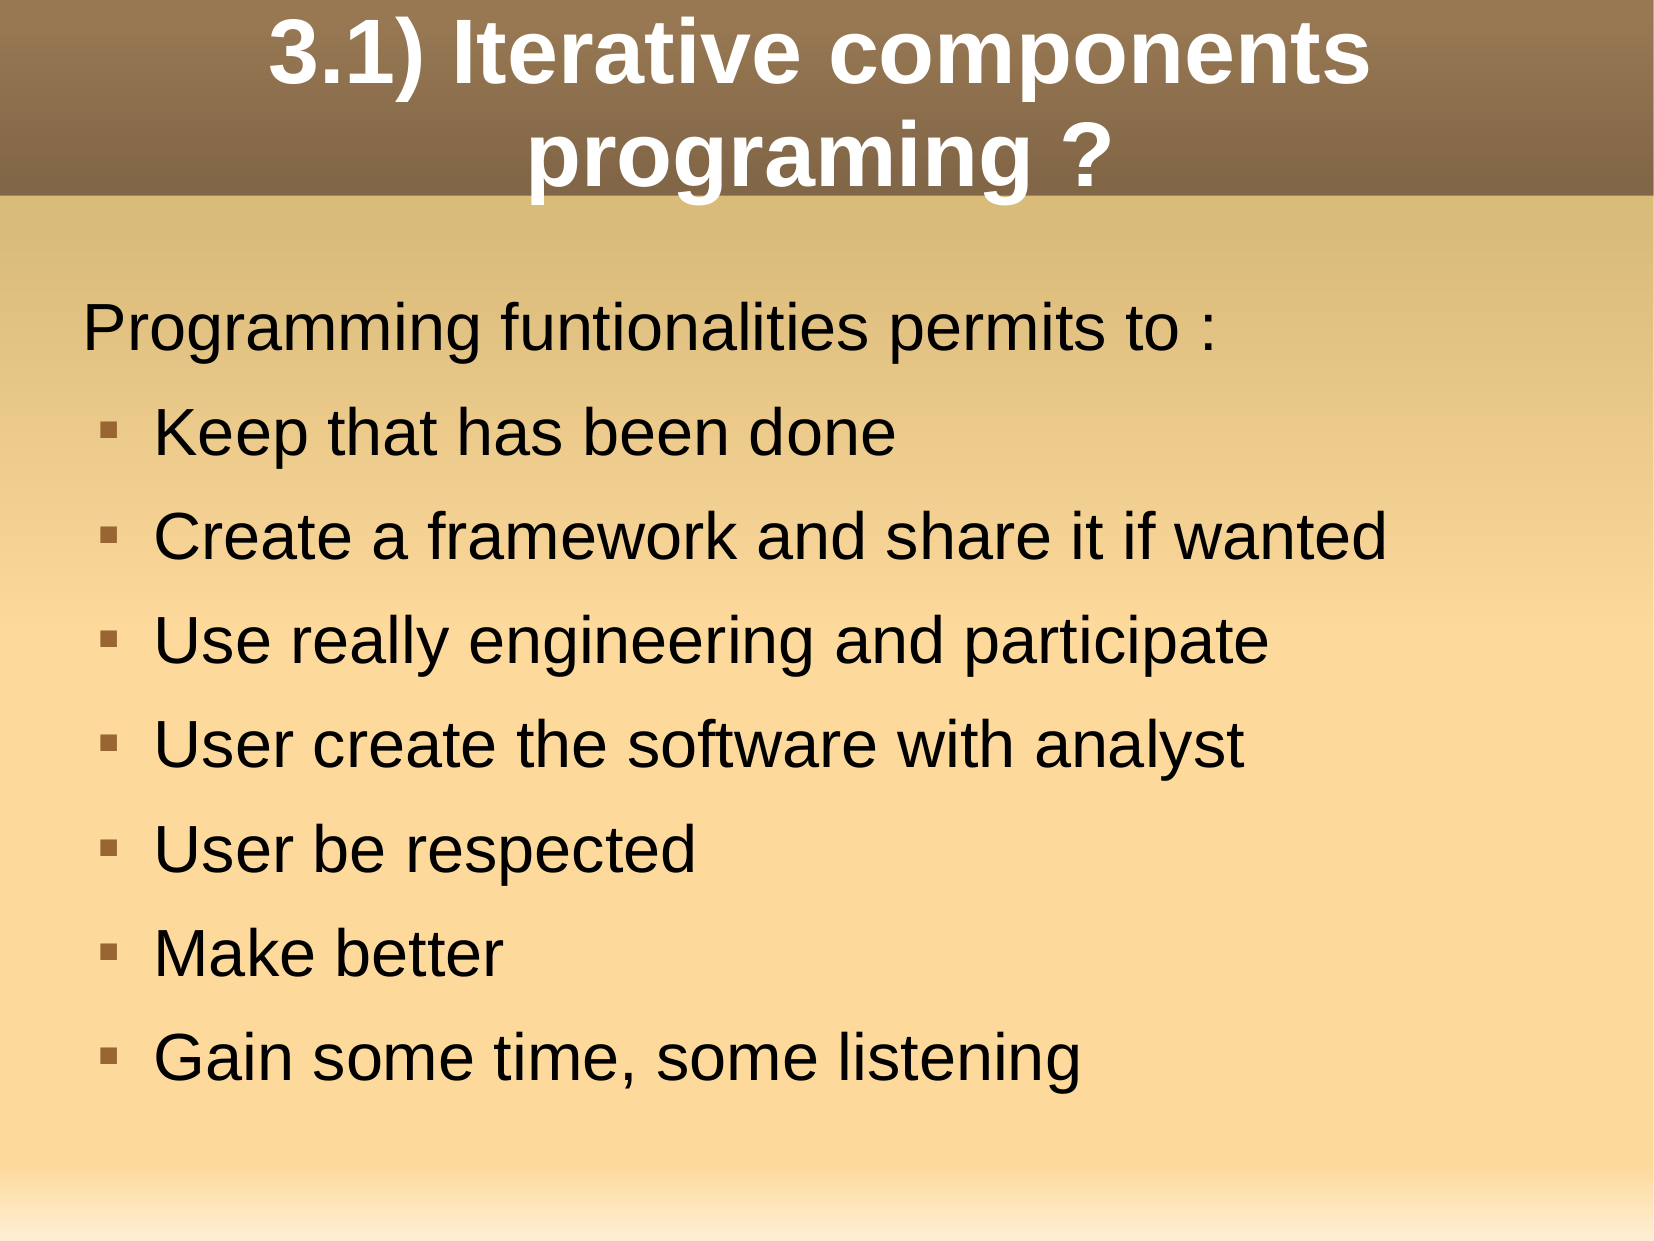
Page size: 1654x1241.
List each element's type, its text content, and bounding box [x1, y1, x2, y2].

title 3.1) Iterative components programing ? [76, 1, 1565, 207]
picture [0, 0, 1654, 1241]
list Programming funtionalities permits to : Keep that has been done Create a framework and share it if wanted Use really engineering and participate User create the software with analyst User be respected Make better Gain some time, some listening [82, 290, 1571, 1096]
